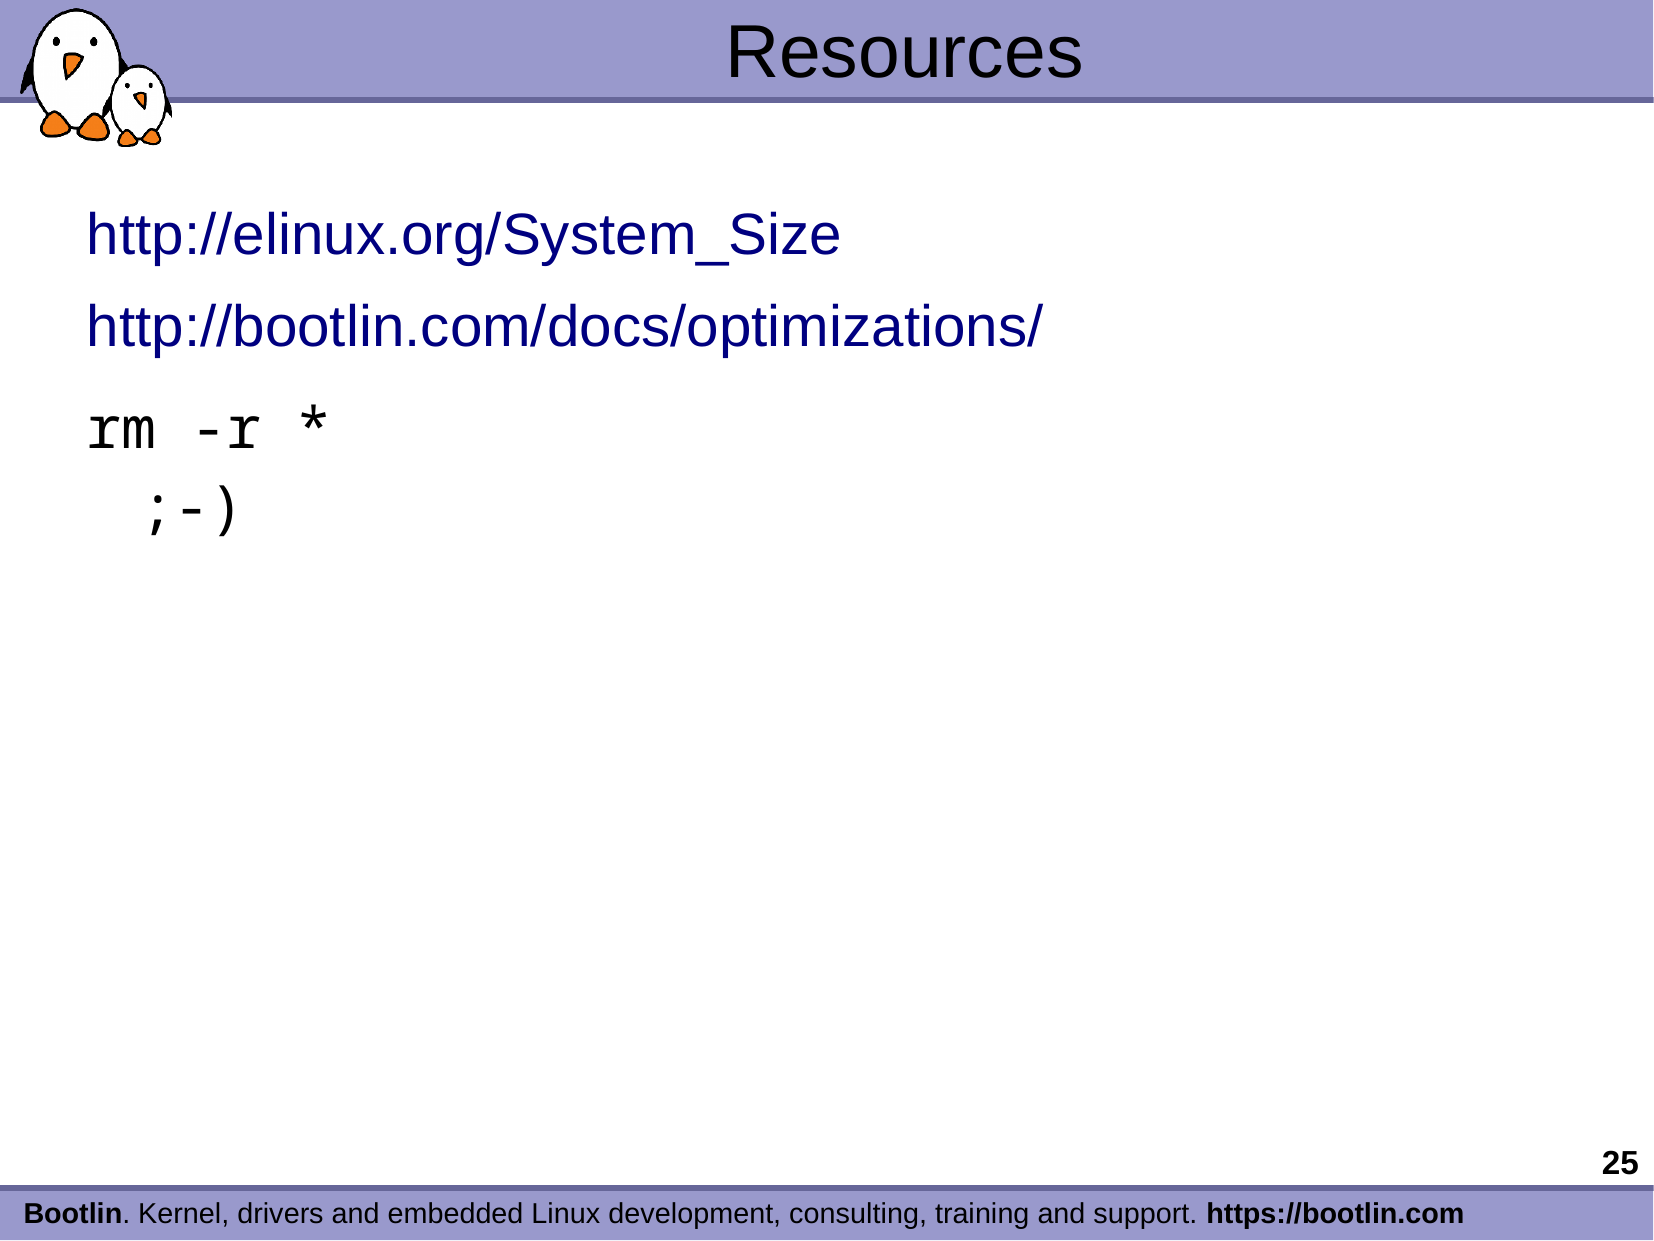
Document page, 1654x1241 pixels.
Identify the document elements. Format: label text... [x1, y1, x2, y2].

list http://elinux.org/System_Size http://bootlin.com/docs/optimizations/ rm -r * ;-) [68, 201, 1592, 1118]
title Resources [178, 5, 1631, 97]
picture [20, 8, 172, 147]
